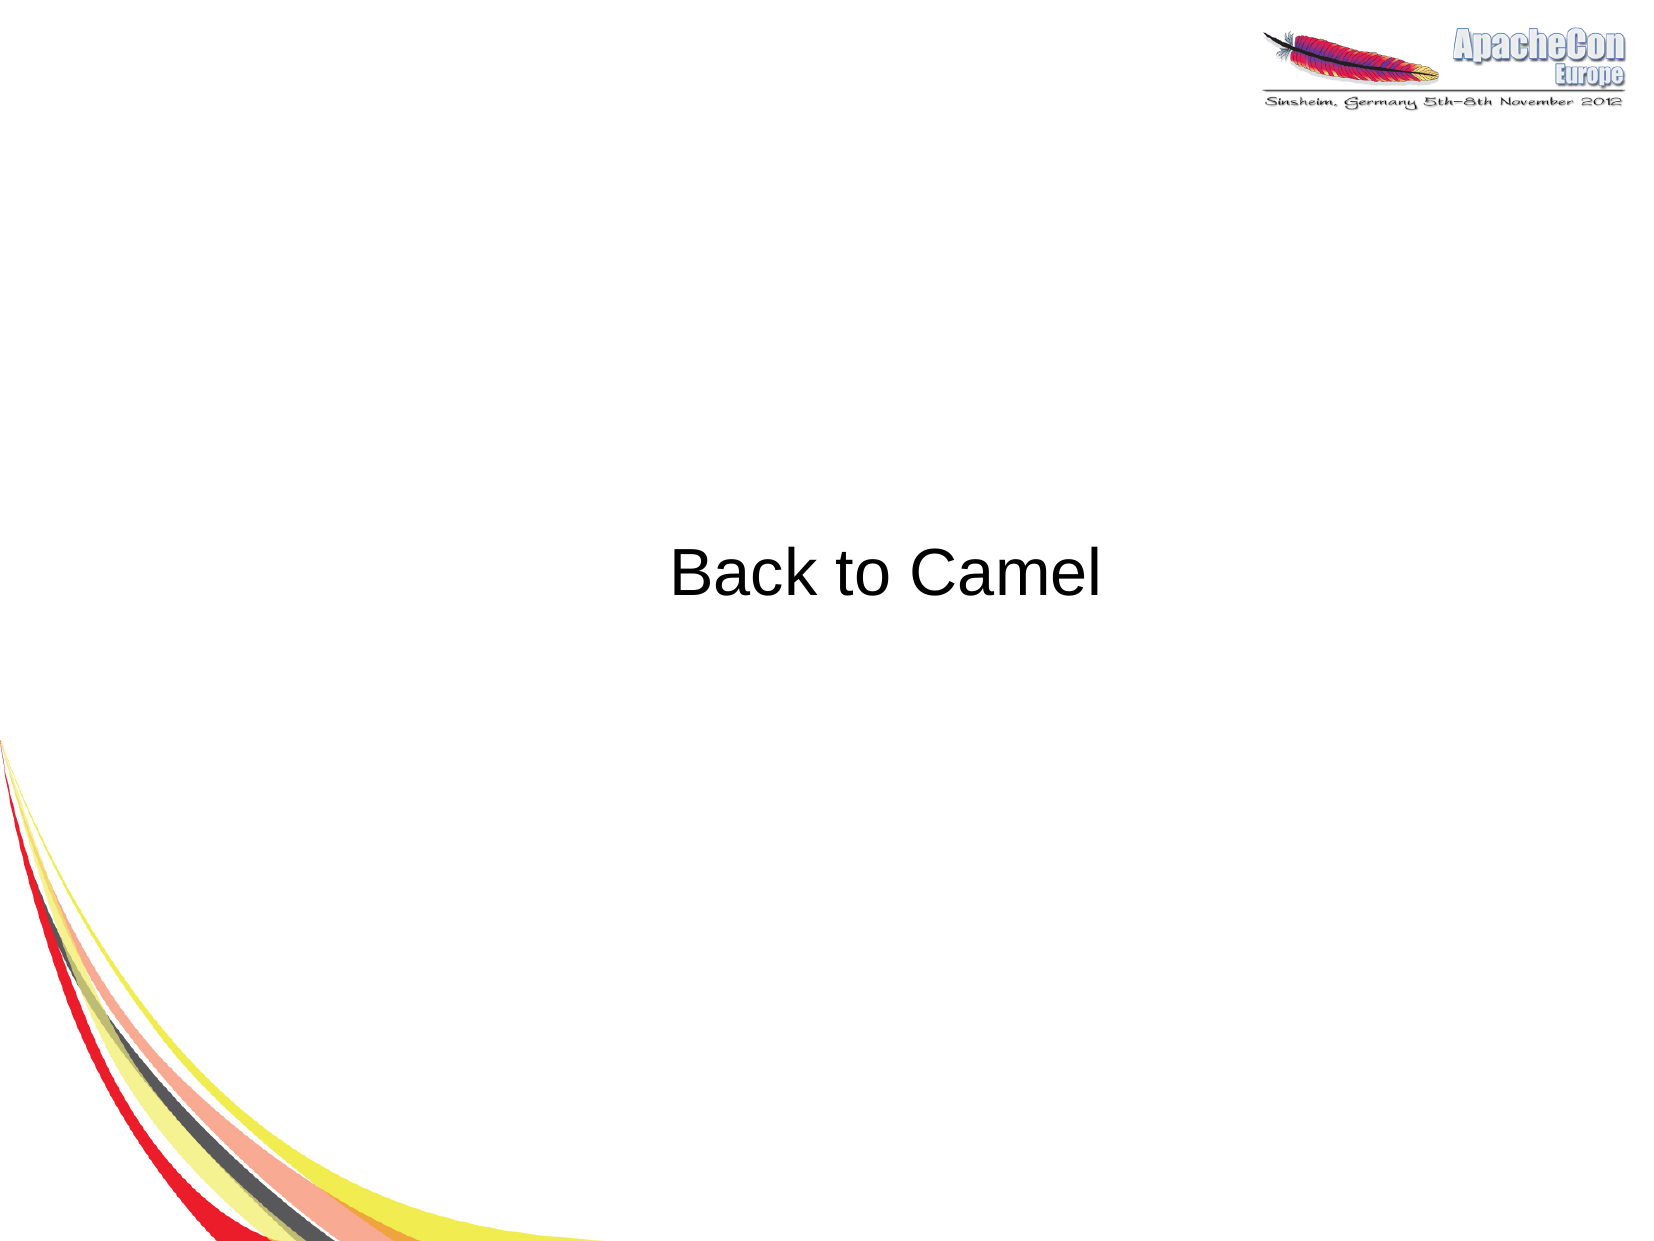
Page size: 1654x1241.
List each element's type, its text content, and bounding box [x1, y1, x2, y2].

subtitle Back to Camel [177, 141, 1536, 1004]
picture [0, 0, 1654, 1241]
